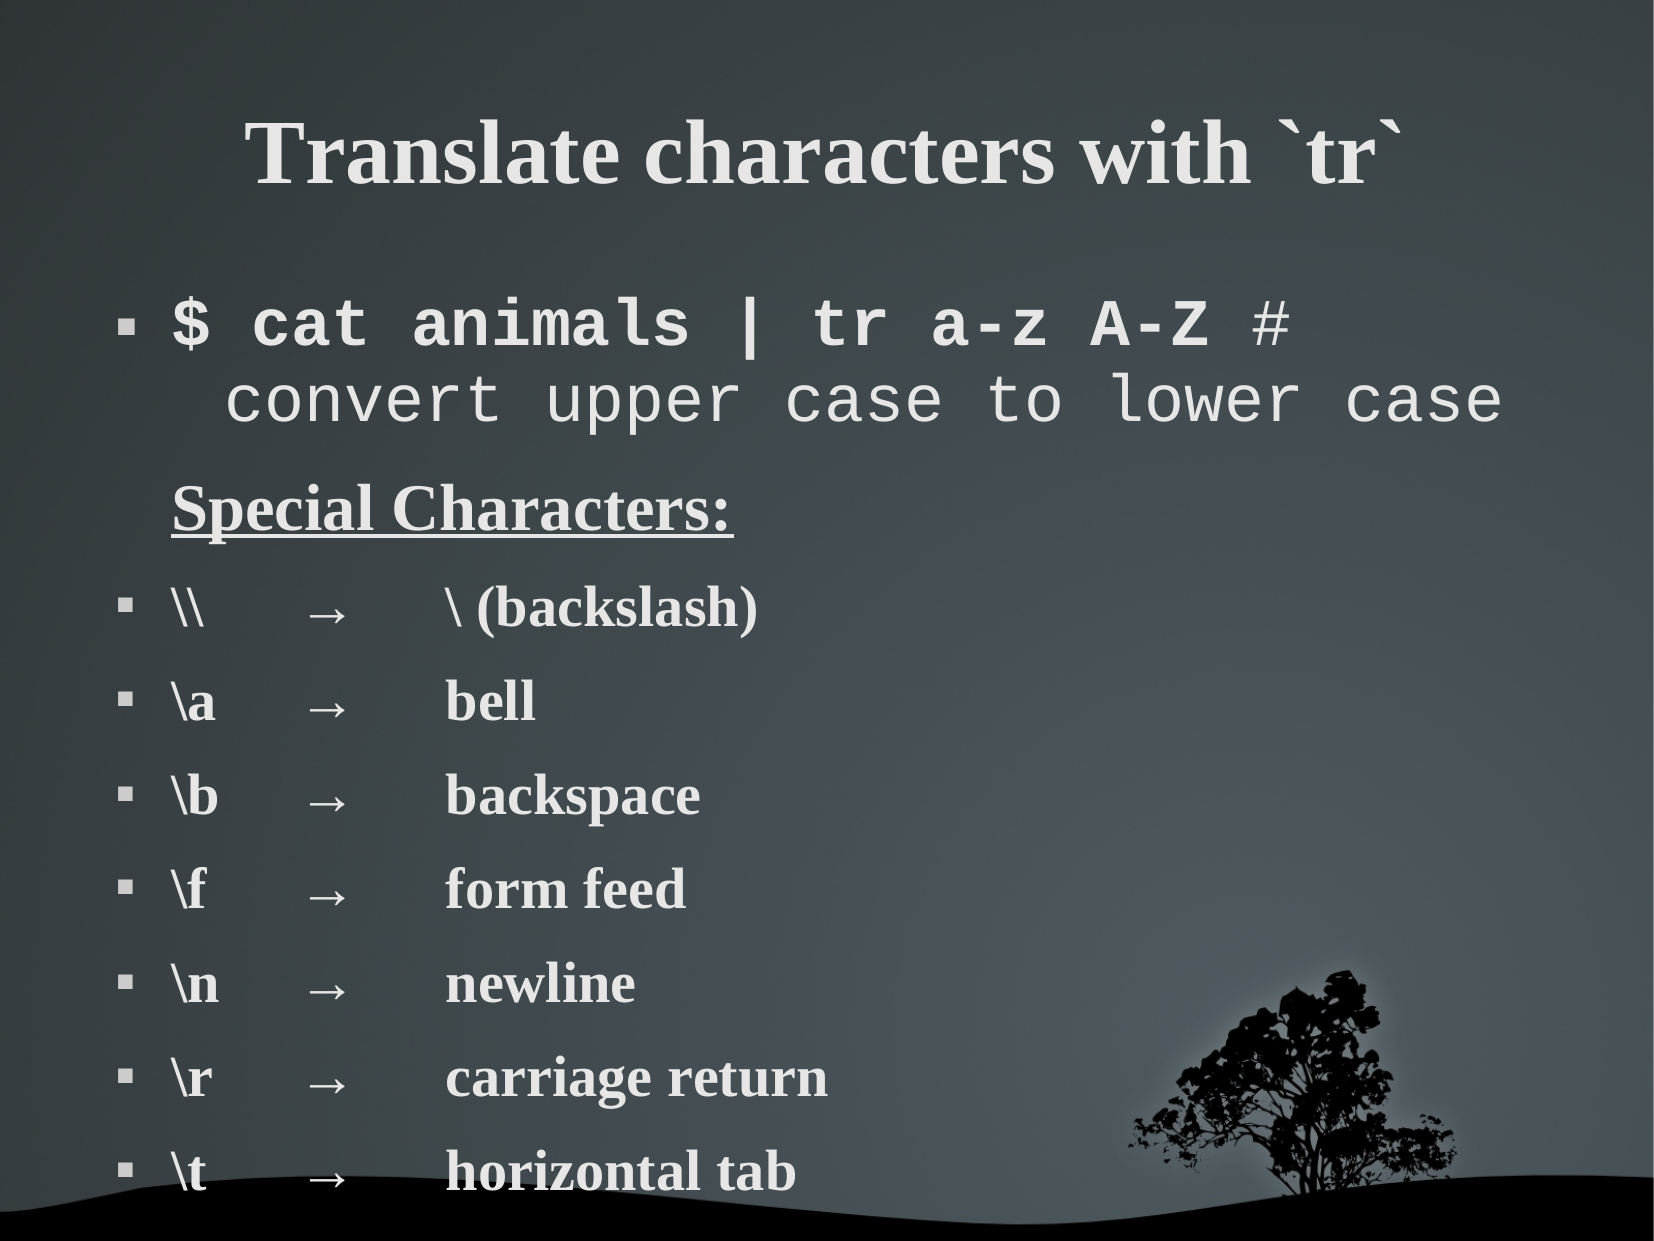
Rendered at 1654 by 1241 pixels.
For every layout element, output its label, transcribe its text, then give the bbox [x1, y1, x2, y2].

picture [0, 0, 1654, 1241]
list $ cat animals | tr a-z A-Z # convert upper case to lower case Special Characters: \\ → \ (backslash) \a → bell \b → backspace \f → form feed \n → newline \r → carriage return \t → horizontal tab \v → vertical tab [82, 290, 1569, 1241]
title Translate characters with `tr` [82, 49, 1571, 257]
